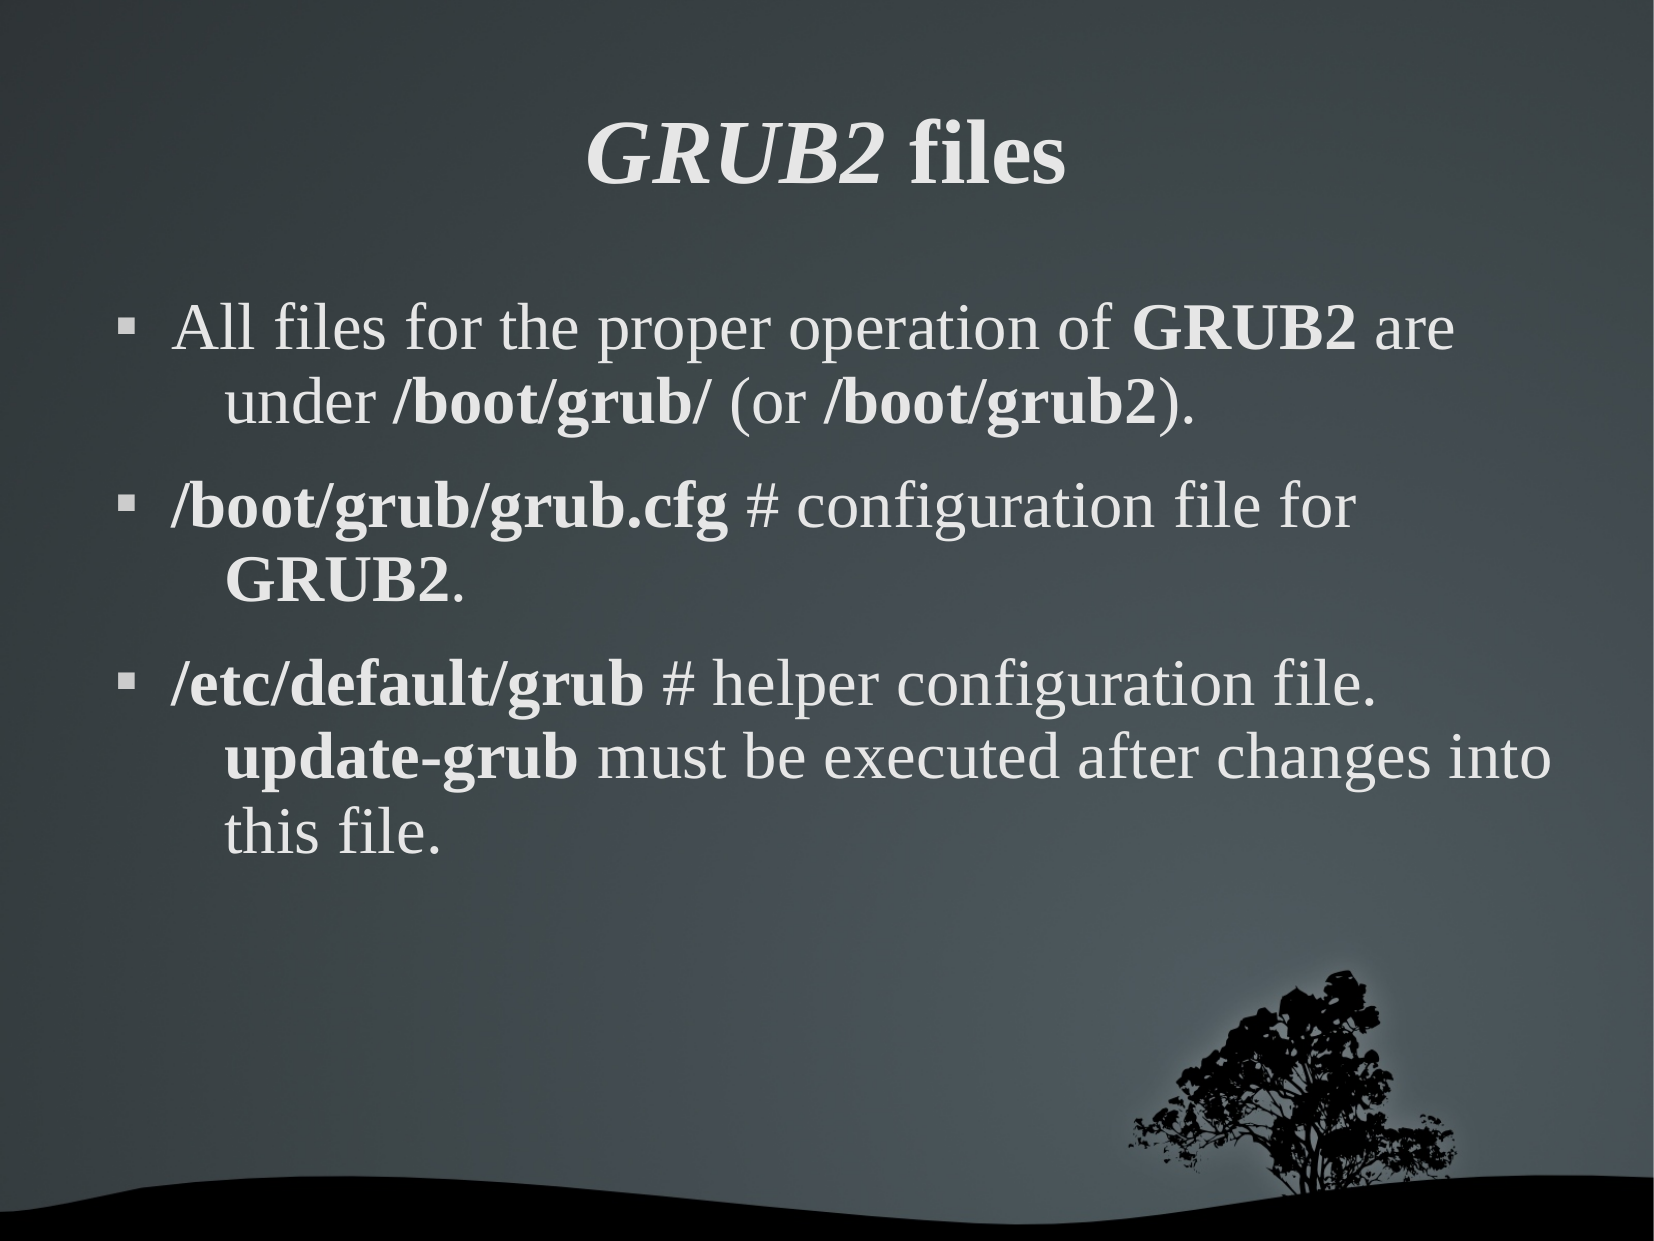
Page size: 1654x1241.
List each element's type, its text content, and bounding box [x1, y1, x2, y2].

title GRUB2 files [82, 49, 1571, 257]
picture [0, 0, 1654, 1241]
list All files for the proper operation of GRUB2 are under /boot/grub/ (or /boot/grub2). /boot/grub/grub.cfg # configuration file for GRUB2. /etc/default/grub # helper configuration file. update-grub must be executed after changes into this file. [82, 290, 1571, 1124]
